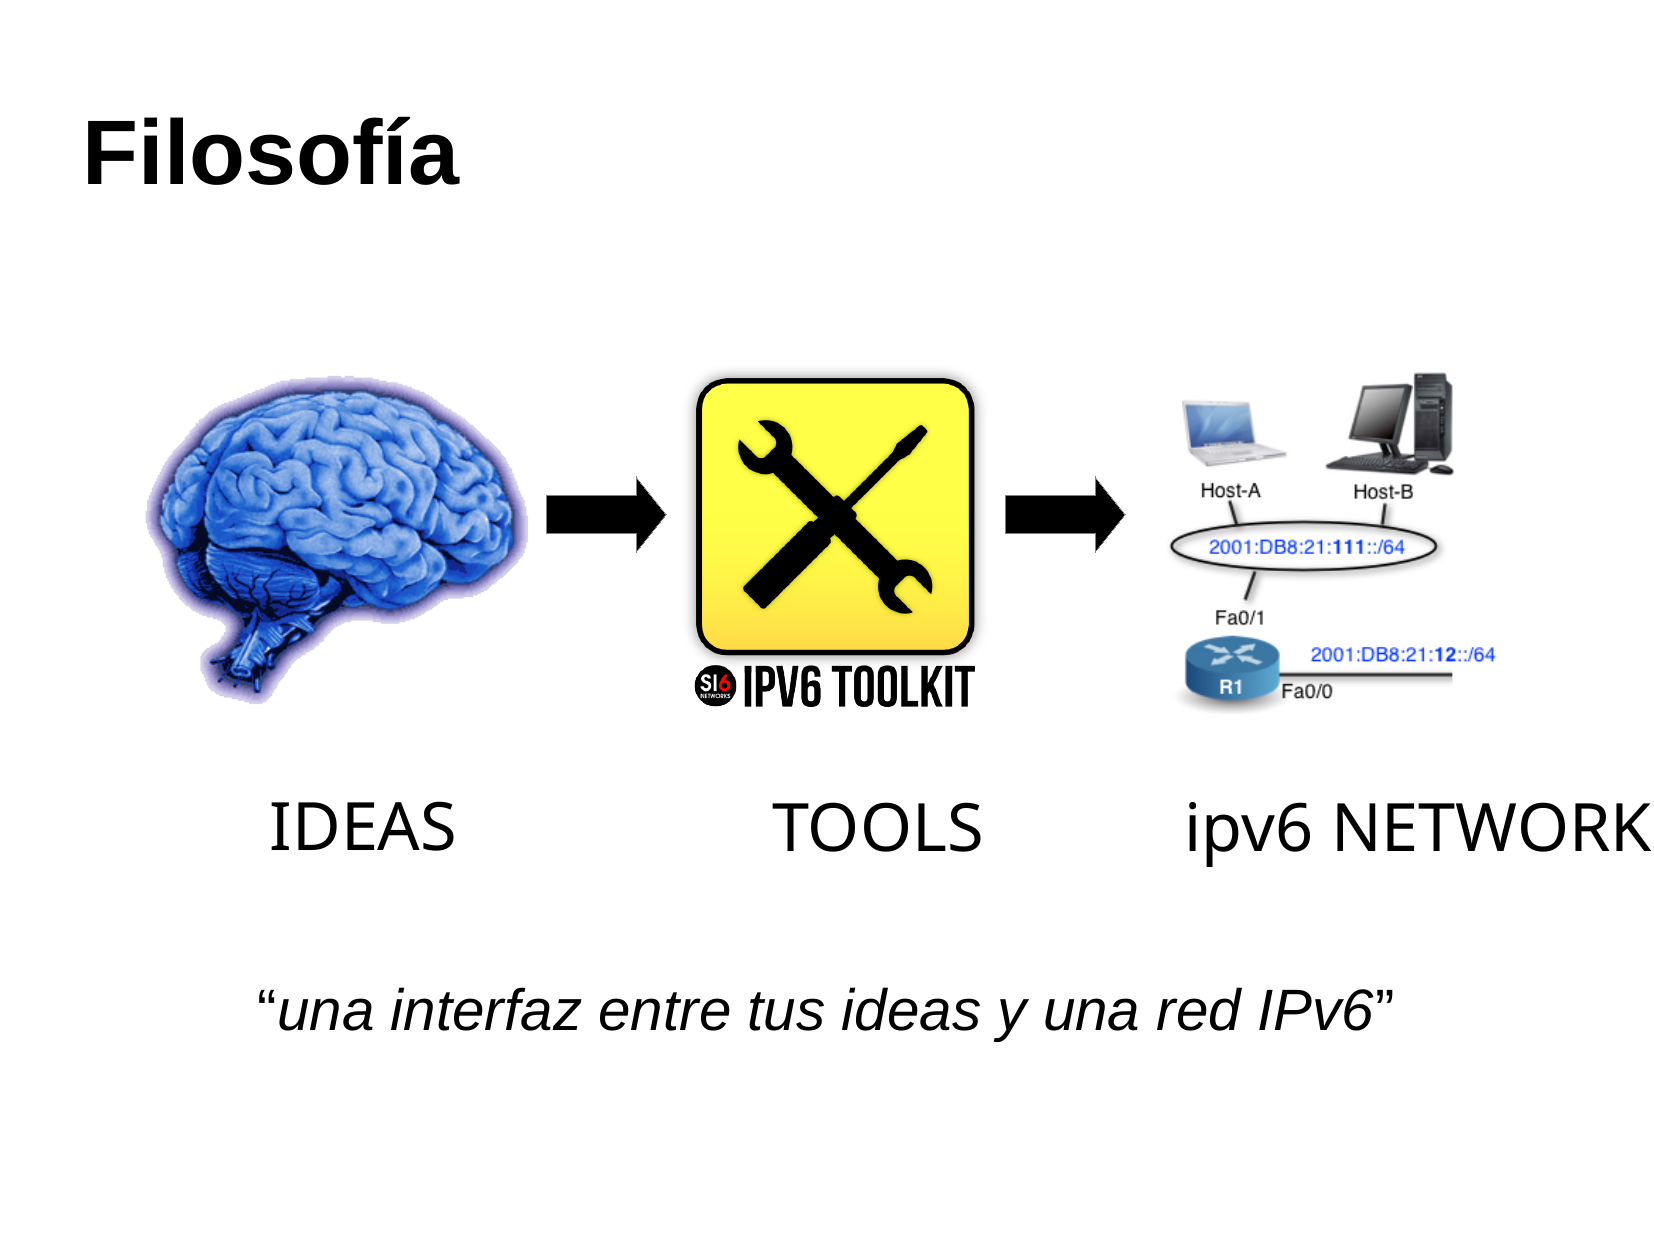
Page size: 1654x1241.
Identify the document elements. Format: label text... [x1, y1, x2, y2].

title Filosofía [82, 49, 1571, 257]
picture [680, 362, 990, 707]
picture [1140, 356, 1519, 728]
text_box ipv6 NETWORK [1170, 772, 1497, 868]
text_box “una interfaz entre tus ideas y una red IPv6” [243, 970, 1411, 1051]
text_box IDEAS [255, 772, 402, 867]
text_box [546, 476, 667, 553]
text_box TOOLS [757, 772, 912, 868]
text_box [1005, 476, 1126, 553]
picture [133, 365, 541, 717]
